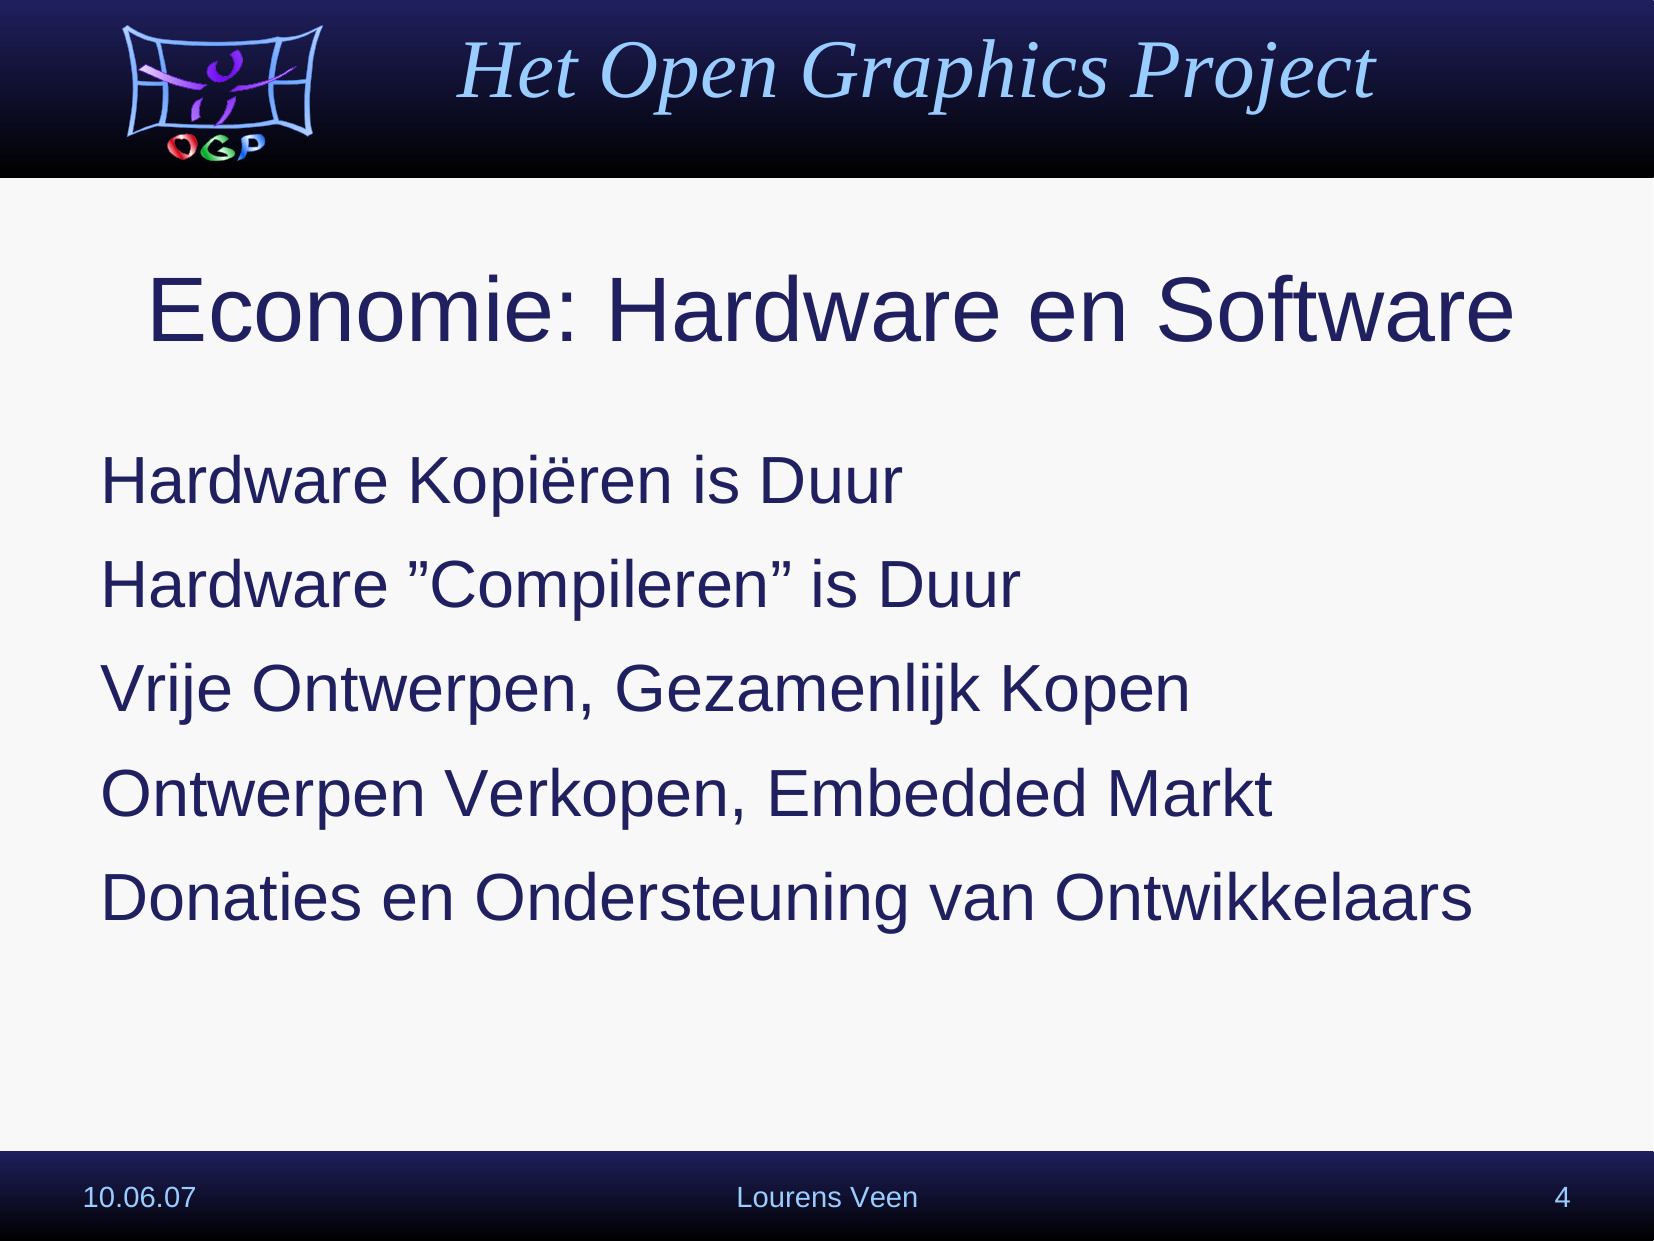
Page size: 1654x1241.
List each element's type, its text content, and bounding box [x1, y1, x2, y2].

picture [122, 25, 323, 161]
list Hardware Kopiëren is Duur Hardware ”Compileren” is Duur Vrije Ontwerpen, Gezamenlijk Kopen Ontwerpen Verkopen, Embedded Markt Donaties en Ondersteuning van Ontwikkelaars [82, 442, 1571, 1109]
title Economie: Hardware en Software [88, 242, 1577, 379]
